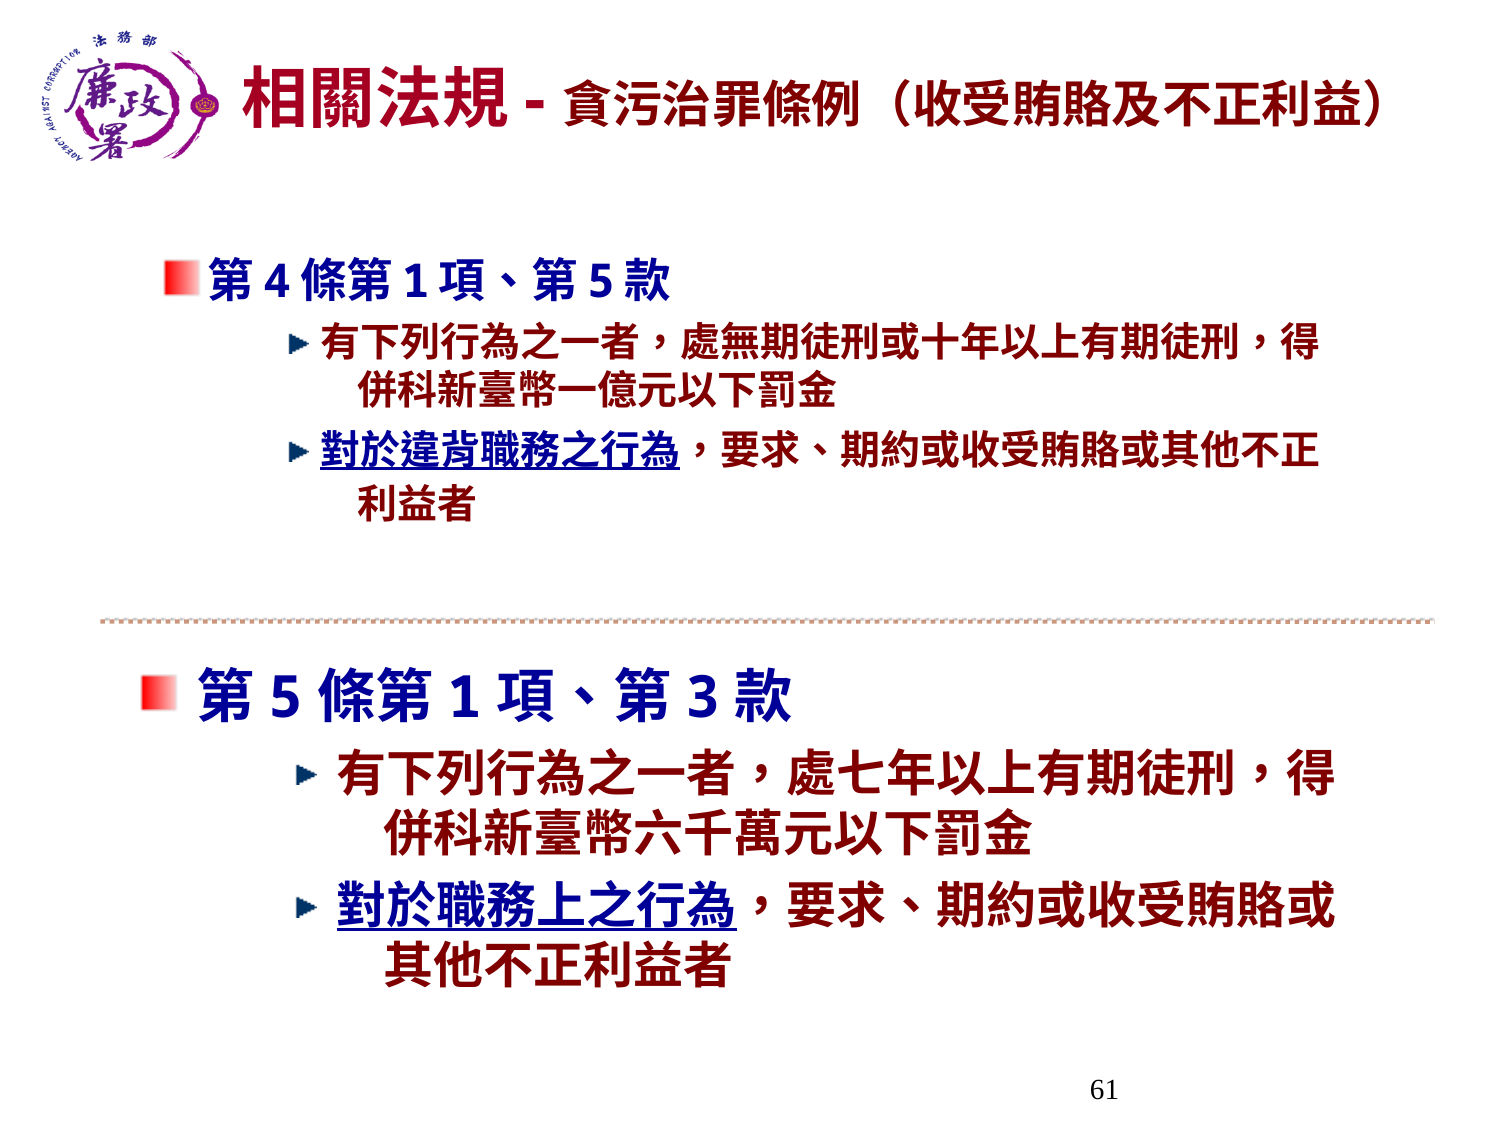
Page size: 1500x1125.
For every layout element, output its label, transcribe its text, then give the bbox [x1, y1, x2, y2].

text_box [1074, 1037, 1388, 1113]
list 第4條第1項、第5款 有下列行為之一者，處無期徒刑或十年以上有期徒刑，得併科新臺幣一億元以下罰金 對於違背職務之行為，要求、期約或收受賄賂或其他不正利益者 [147, 243, 1352, 537]
text_box 第5條第1項、第3款 有下列行為之一者，處七年以上有期徒刑，得併科新臺幣六千萬元以下罰金 對於職務上之行為，要求、期約或收受賄賂或其他不正利益者 [125, 651, 1400, 999]
text_box 相關法規-貪污治罪條例（收受賄賂及不正利益） [242, 31, 1412, 161]
